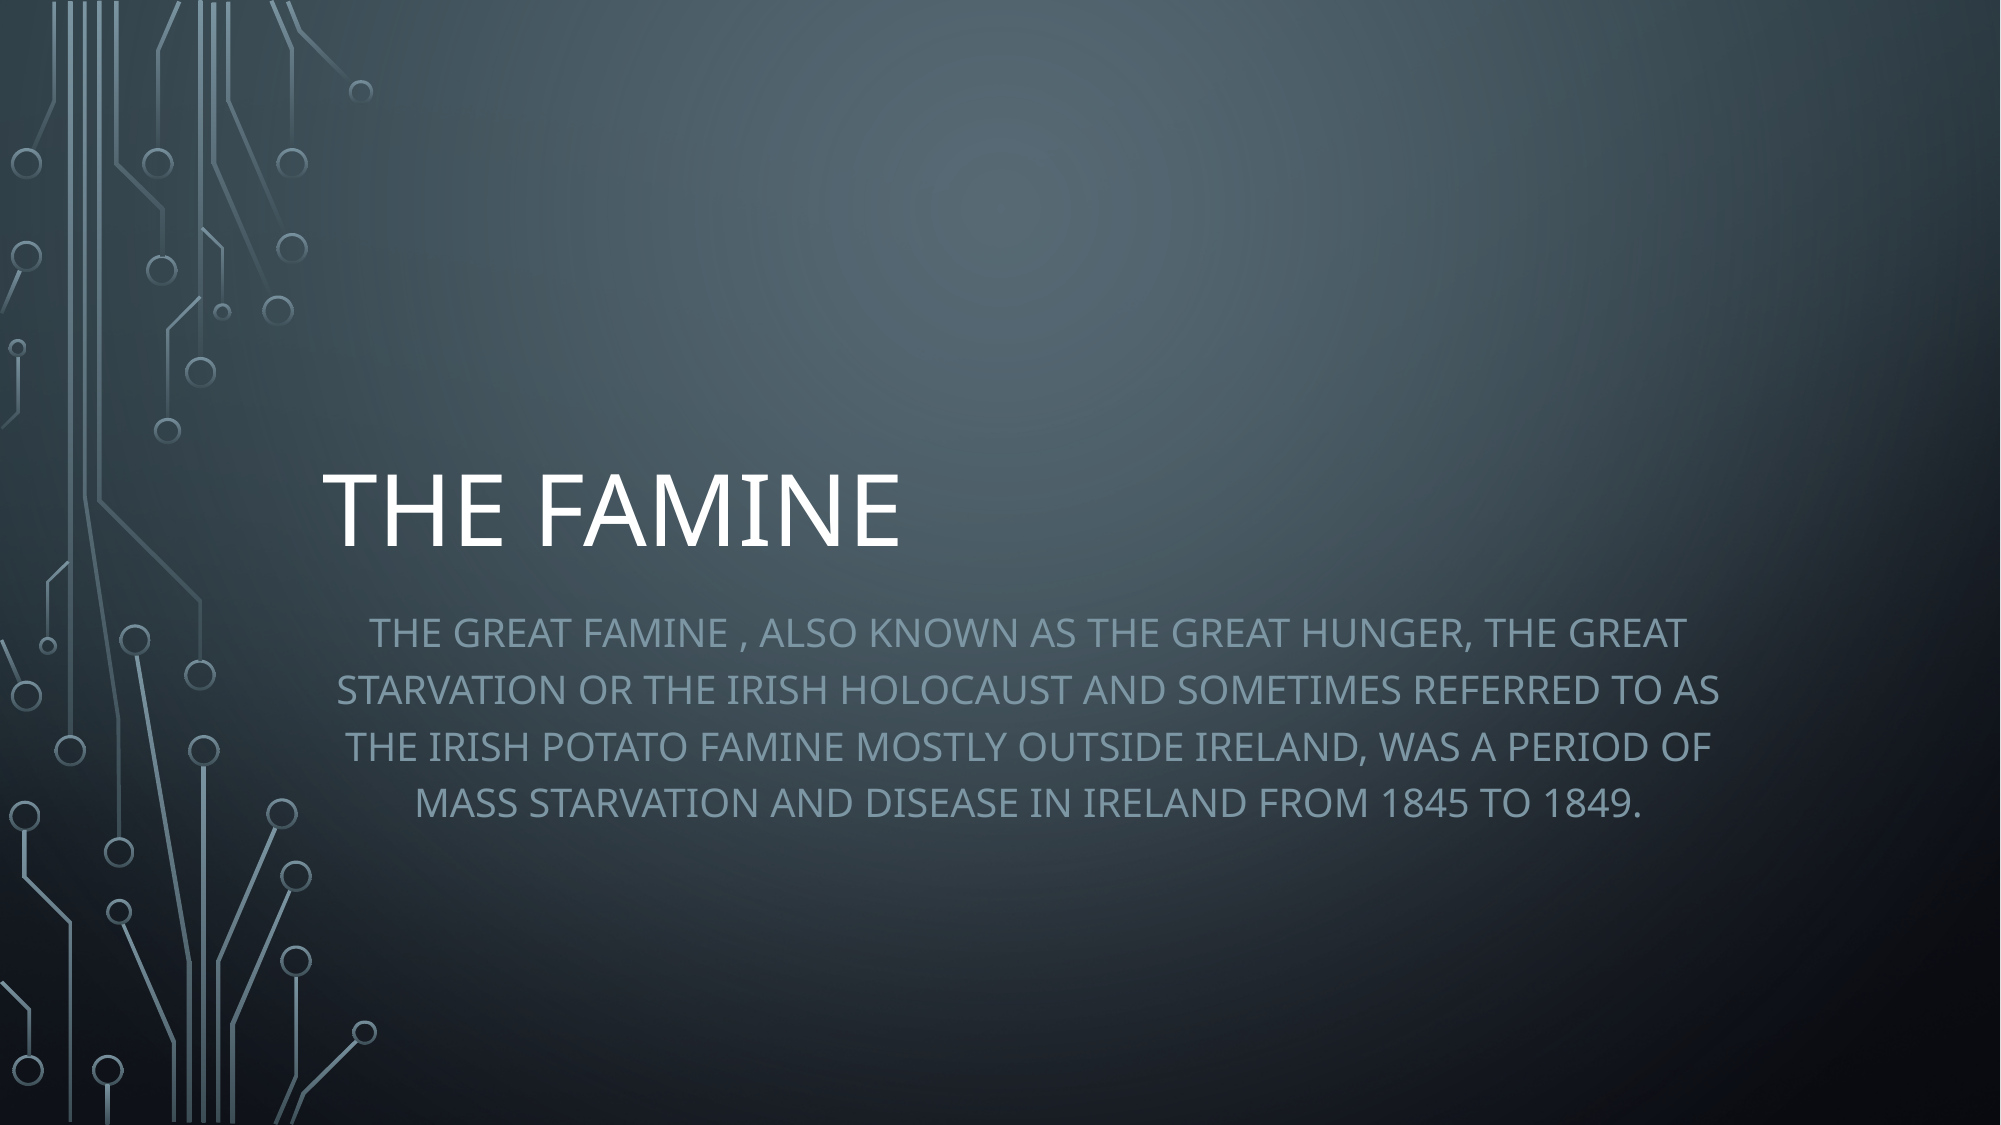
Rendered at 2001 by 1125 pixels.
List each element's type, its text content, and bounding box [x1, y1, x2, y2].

title The famine [307, 184, 1750, 576]
subtitle The Great Famine , also known as the Great Hunger, the Great Starvation or the Irish Holocaust and sometimes referred to as the Irish Potato Famine mostly outside Ireland, was a period of mass starvation and disease in Ireland from 1845 to 1849. [307, 590, 1750, 863]
